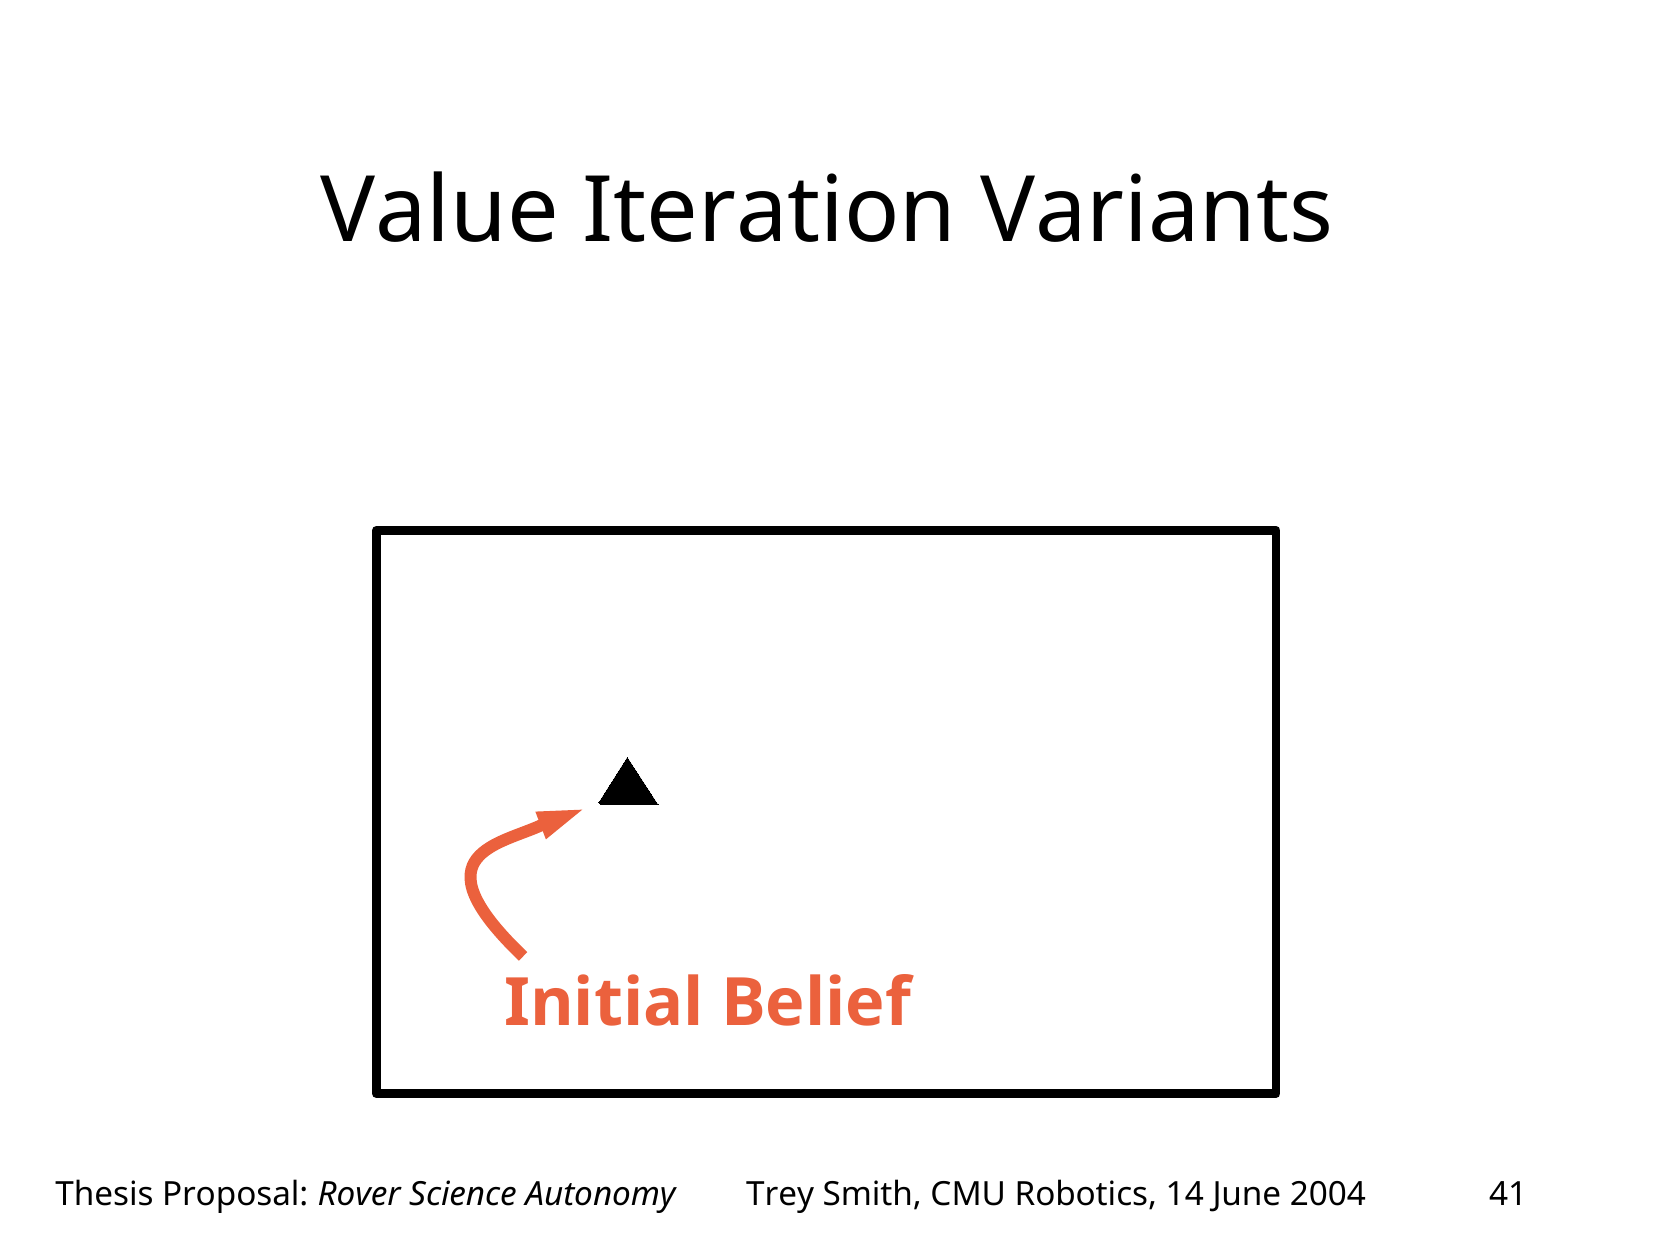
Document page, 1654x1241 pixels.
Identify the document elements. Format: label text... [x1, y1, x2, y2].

title Value Iteration Variants [121, 102, 1534, 311]
text_box [598, 757, 659, 805]
text_box Initial Belief [504, 954, 871, 1032]
